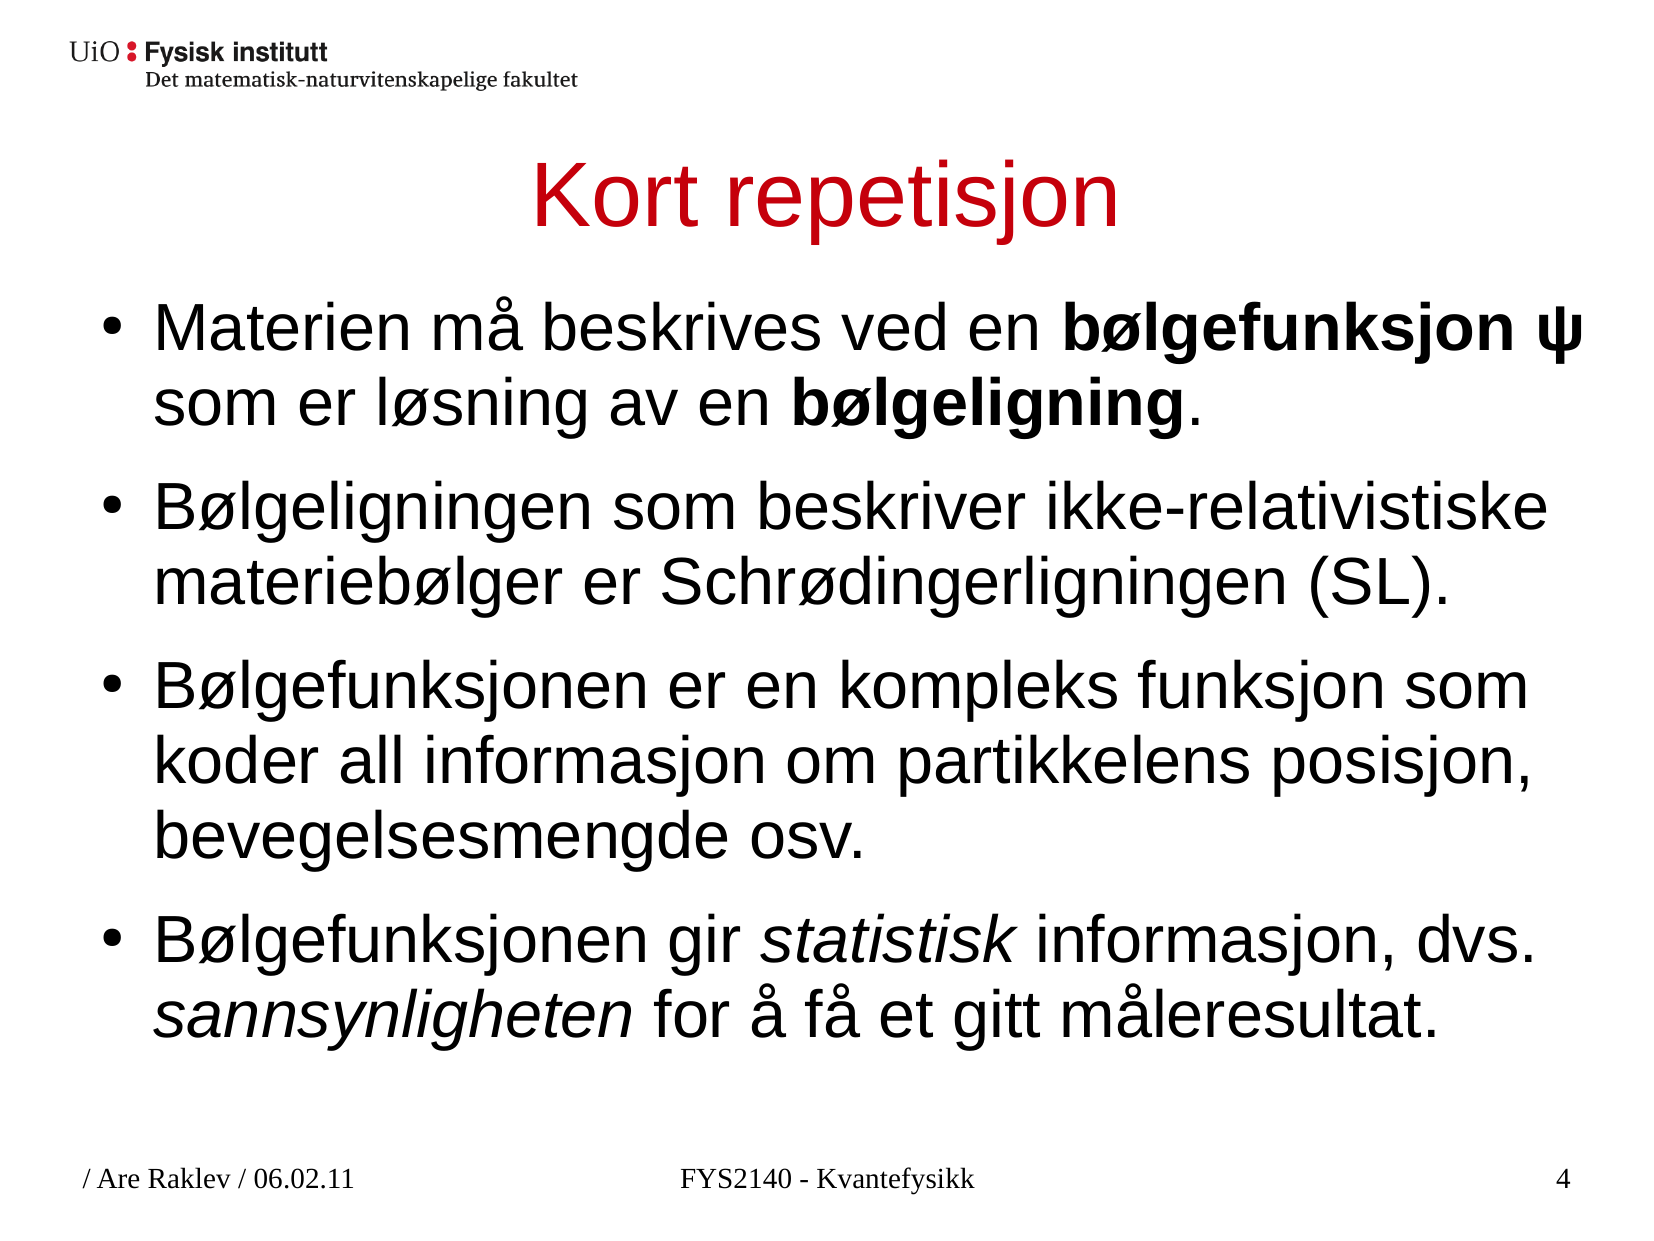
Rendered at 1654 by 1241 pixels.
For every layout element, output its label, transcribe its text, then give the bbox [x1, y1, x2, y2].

list Materien må beskrives ved en bølgefunksjon ψ som er løsning av en bølgeligning. Bølgeligningen som beskriver ikke-relativistiske materiebølger er Schrødingerligningen (SL). Bølgefunksjonen er en kompleks funksjon som koder all informasjon om partikkelens posisjon, bevegelsesmengde osv. Bølgefunksjonen gir statistisk informasjon, dvs. sannsynligheten for å få et gitt måleresultat. [82, 290, 1613, 1094]
picture [68, 37, 581, 93]
title Kort repetisjon [82, 90, 1571, 290]
